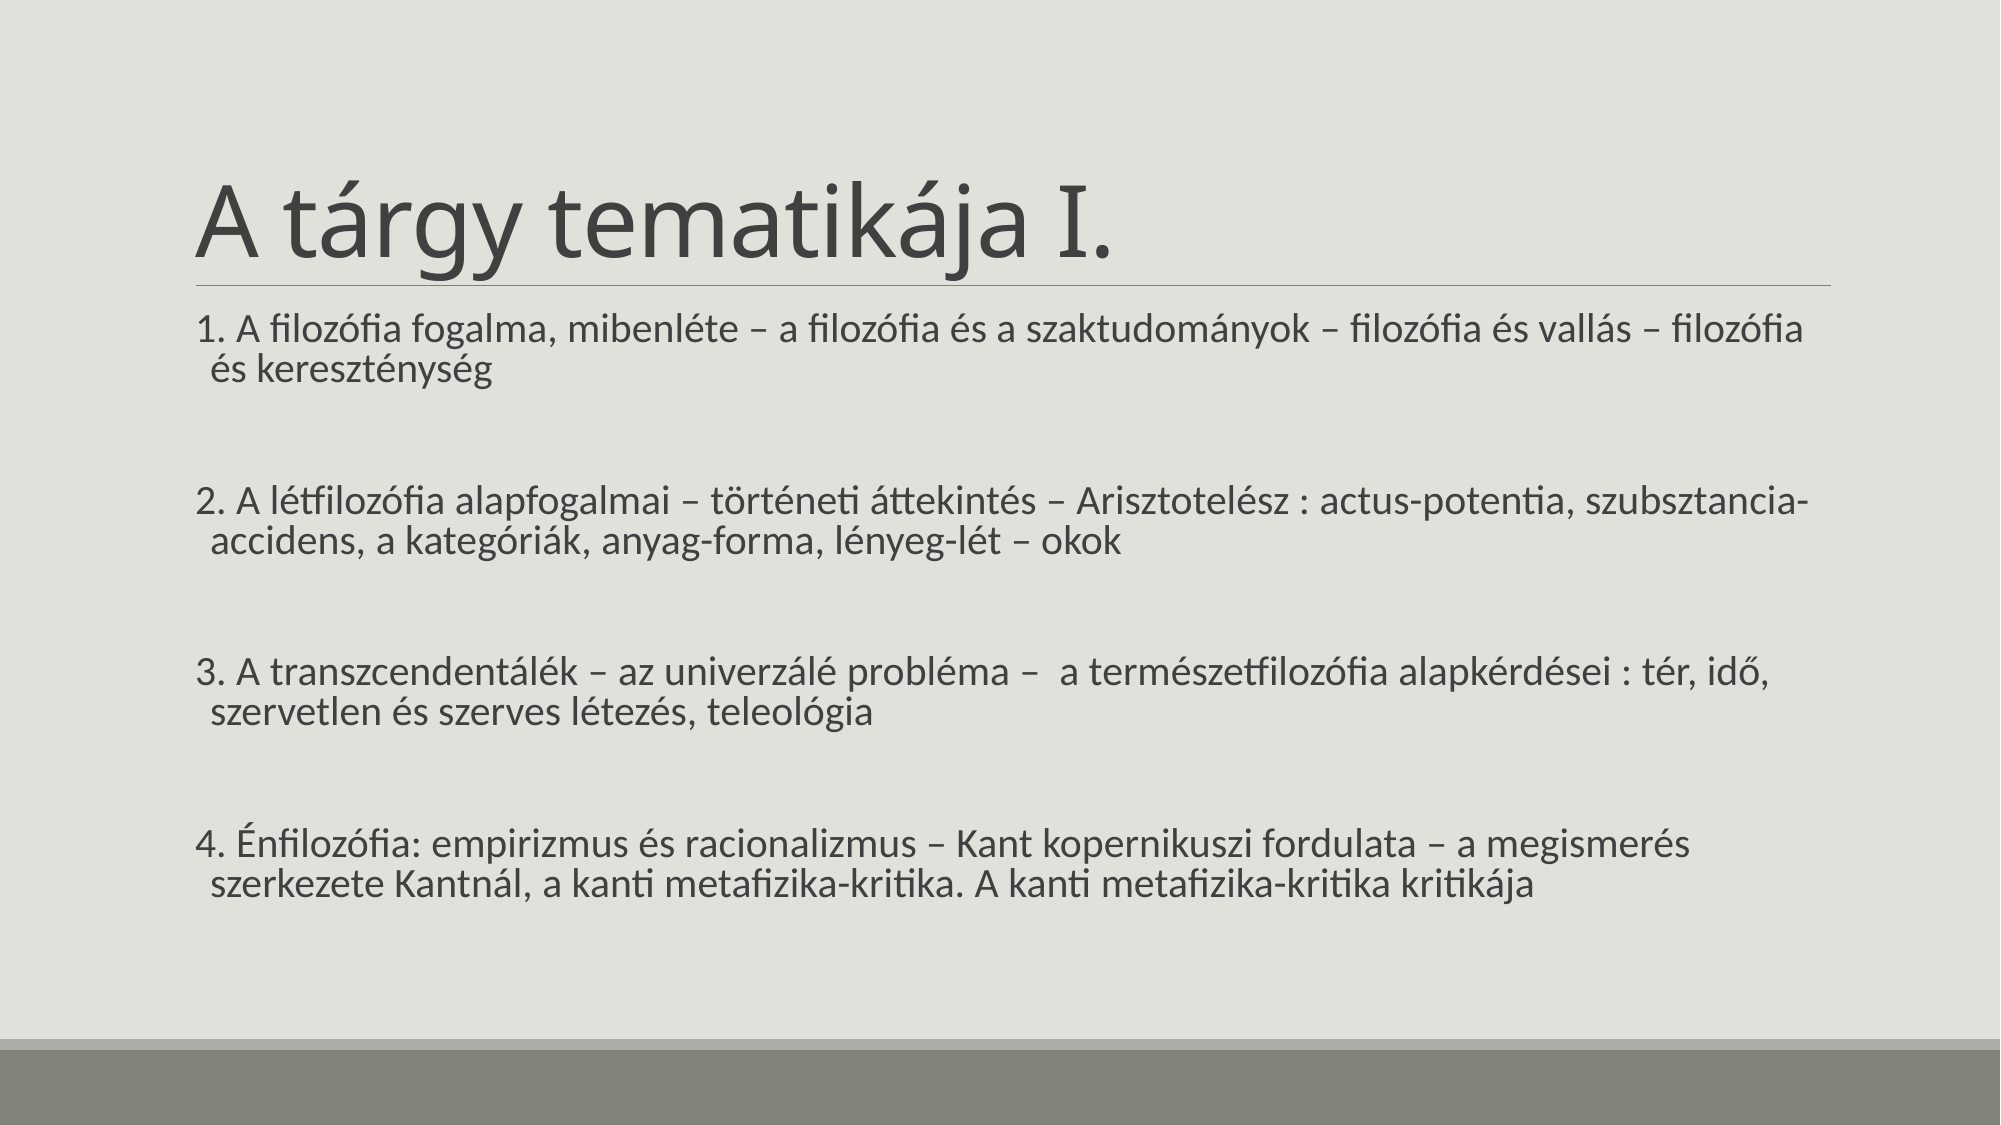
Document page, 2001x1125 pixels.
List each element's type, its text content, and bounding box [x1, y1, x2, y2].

list 1. A filozófia fogalma, mibenléte – a filozófia és a szaktudományok – filozófia és vallás – filozófia és kereszténység 2. A létfilozófia alapfogalmai – történeti áttekintés – Arisztotelész : actus-potentia, szubsztancia-accidens, a kategóriák, anyag-forma, lényeg-lét – okok 3. A transzcendentálék – az univerzálé probléma – a természetfilozófia alapkérdései : tér, idő, szervetlen és szerves létezés, teleológia 4. Énfilozófia: empirizmus és racionalizmus – Kant kopernikuszi fordulata – a megismerés szerkezete Kantnál, a kanti metafizika-kritika. A kanti metafizika-kritika kritikája [180, 302, 1831, 963]
title A tárgy tematikája I. [180, 47, 1831, 286]
